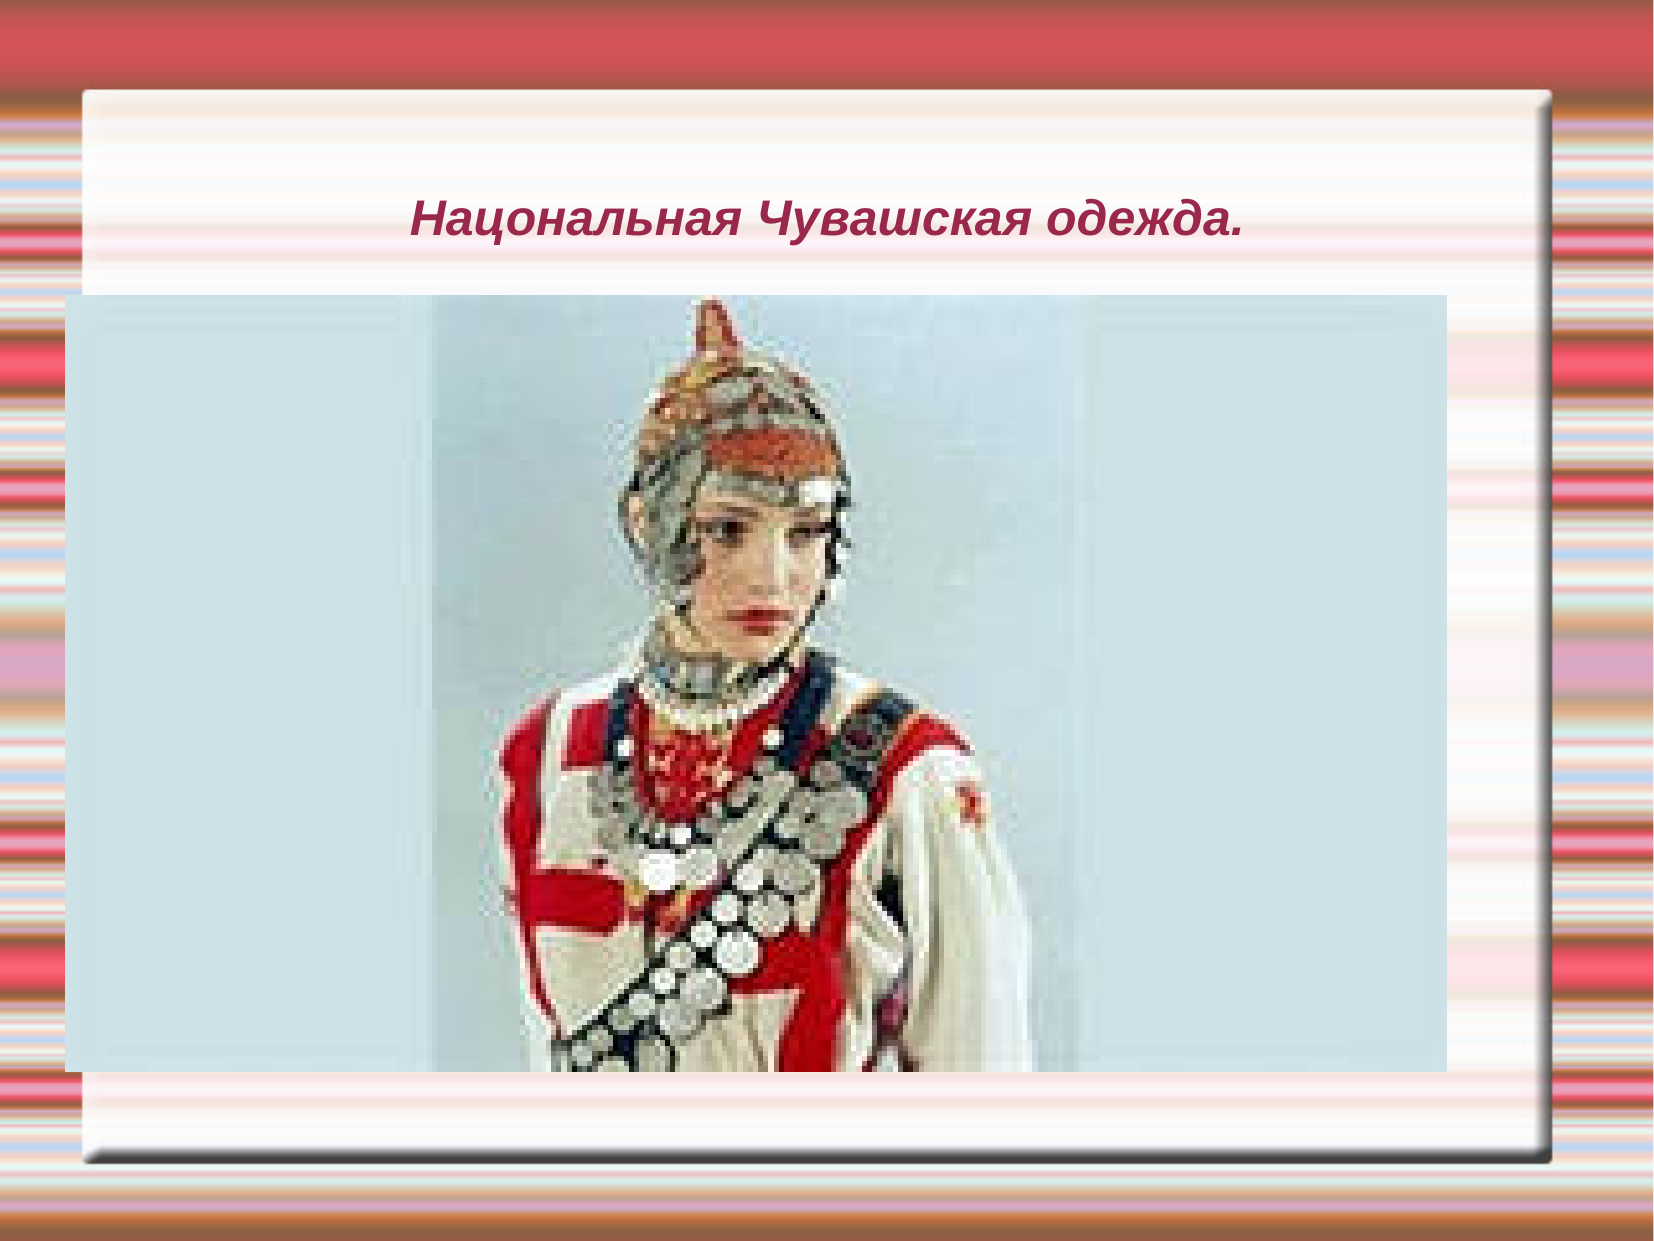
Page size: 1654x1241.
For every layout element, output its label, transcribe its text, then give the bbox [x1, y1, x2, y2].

title Нацональная Чувашская одежда. [121, 114, 1534, 322]
picture [0, 0, 1654, 1241]
